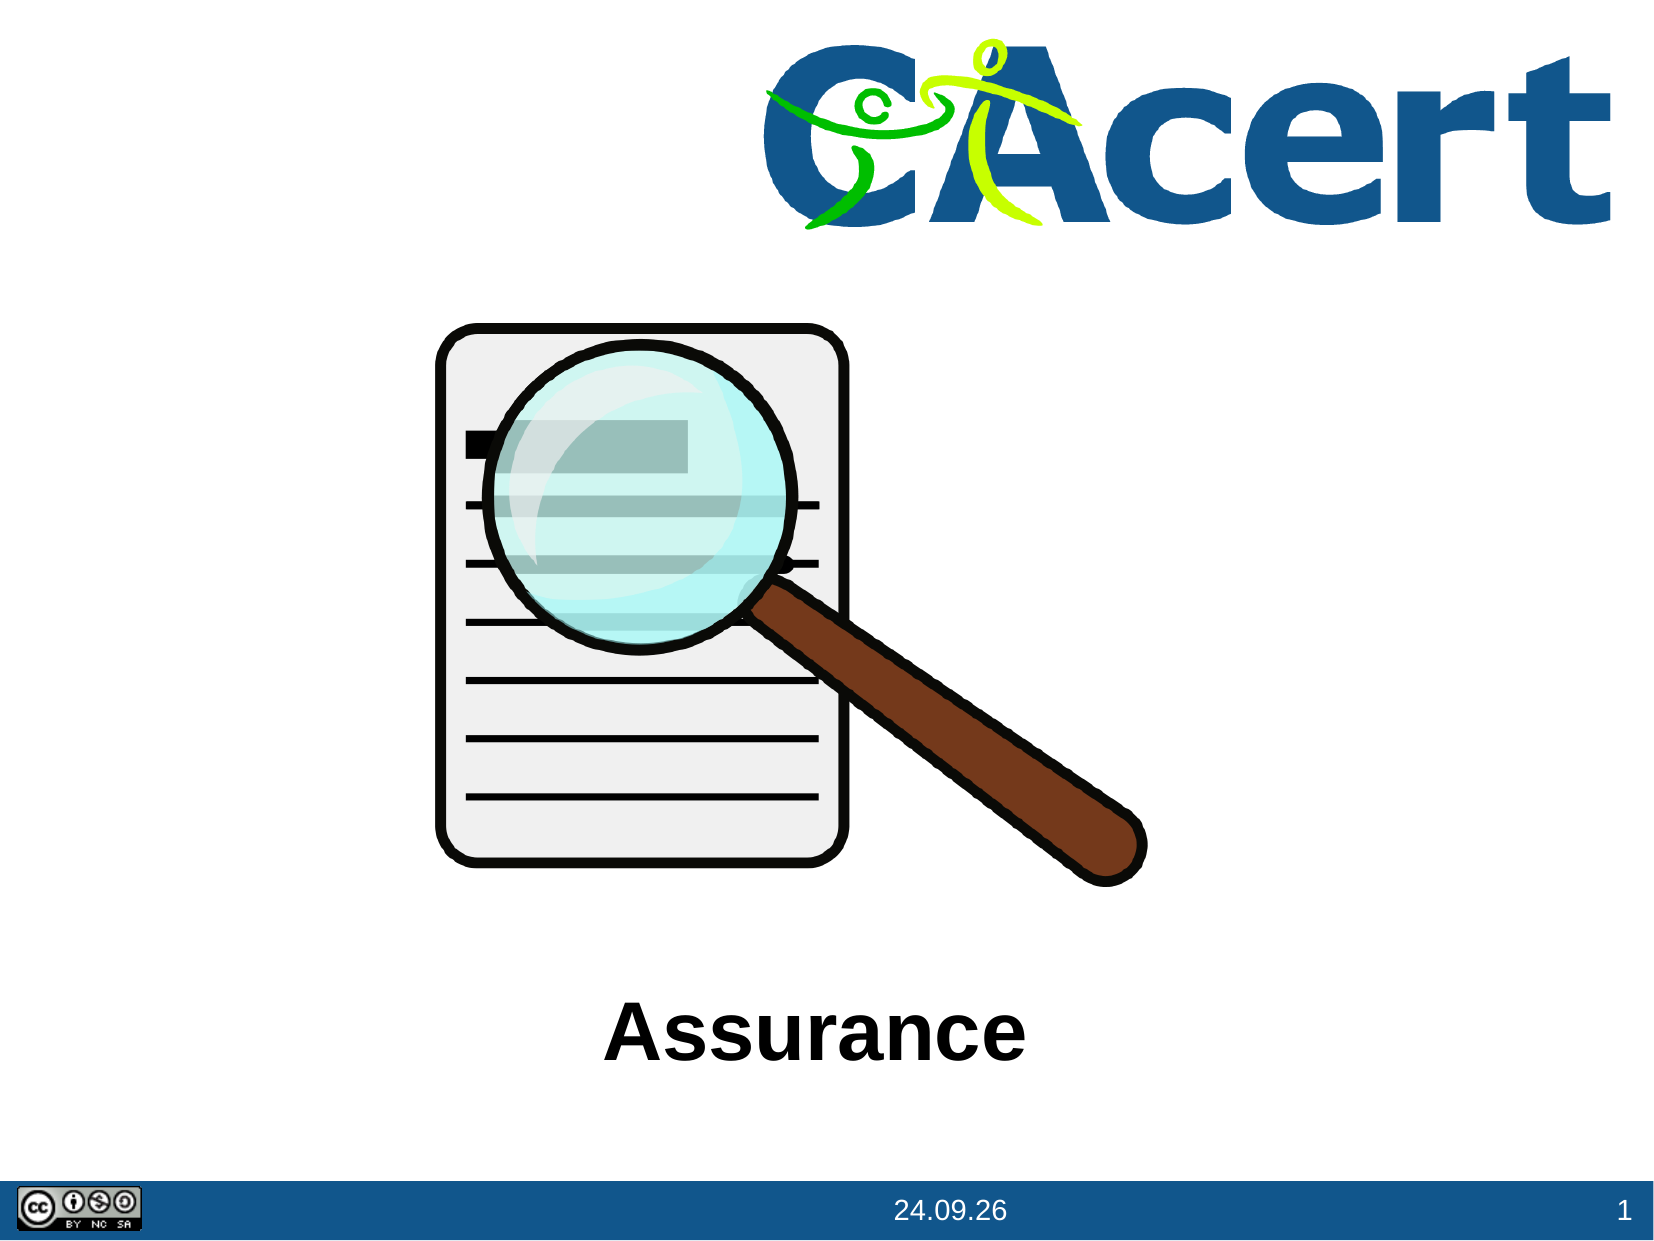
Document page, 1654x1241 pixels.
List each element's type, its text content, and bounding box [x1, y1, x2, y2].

picture [425, 301, 1152, 918]
title Assurance [70, 941, 1560, 1123]
picture [17, 1186, 142, 1231]
picture [761, 35, 1613, 231]
